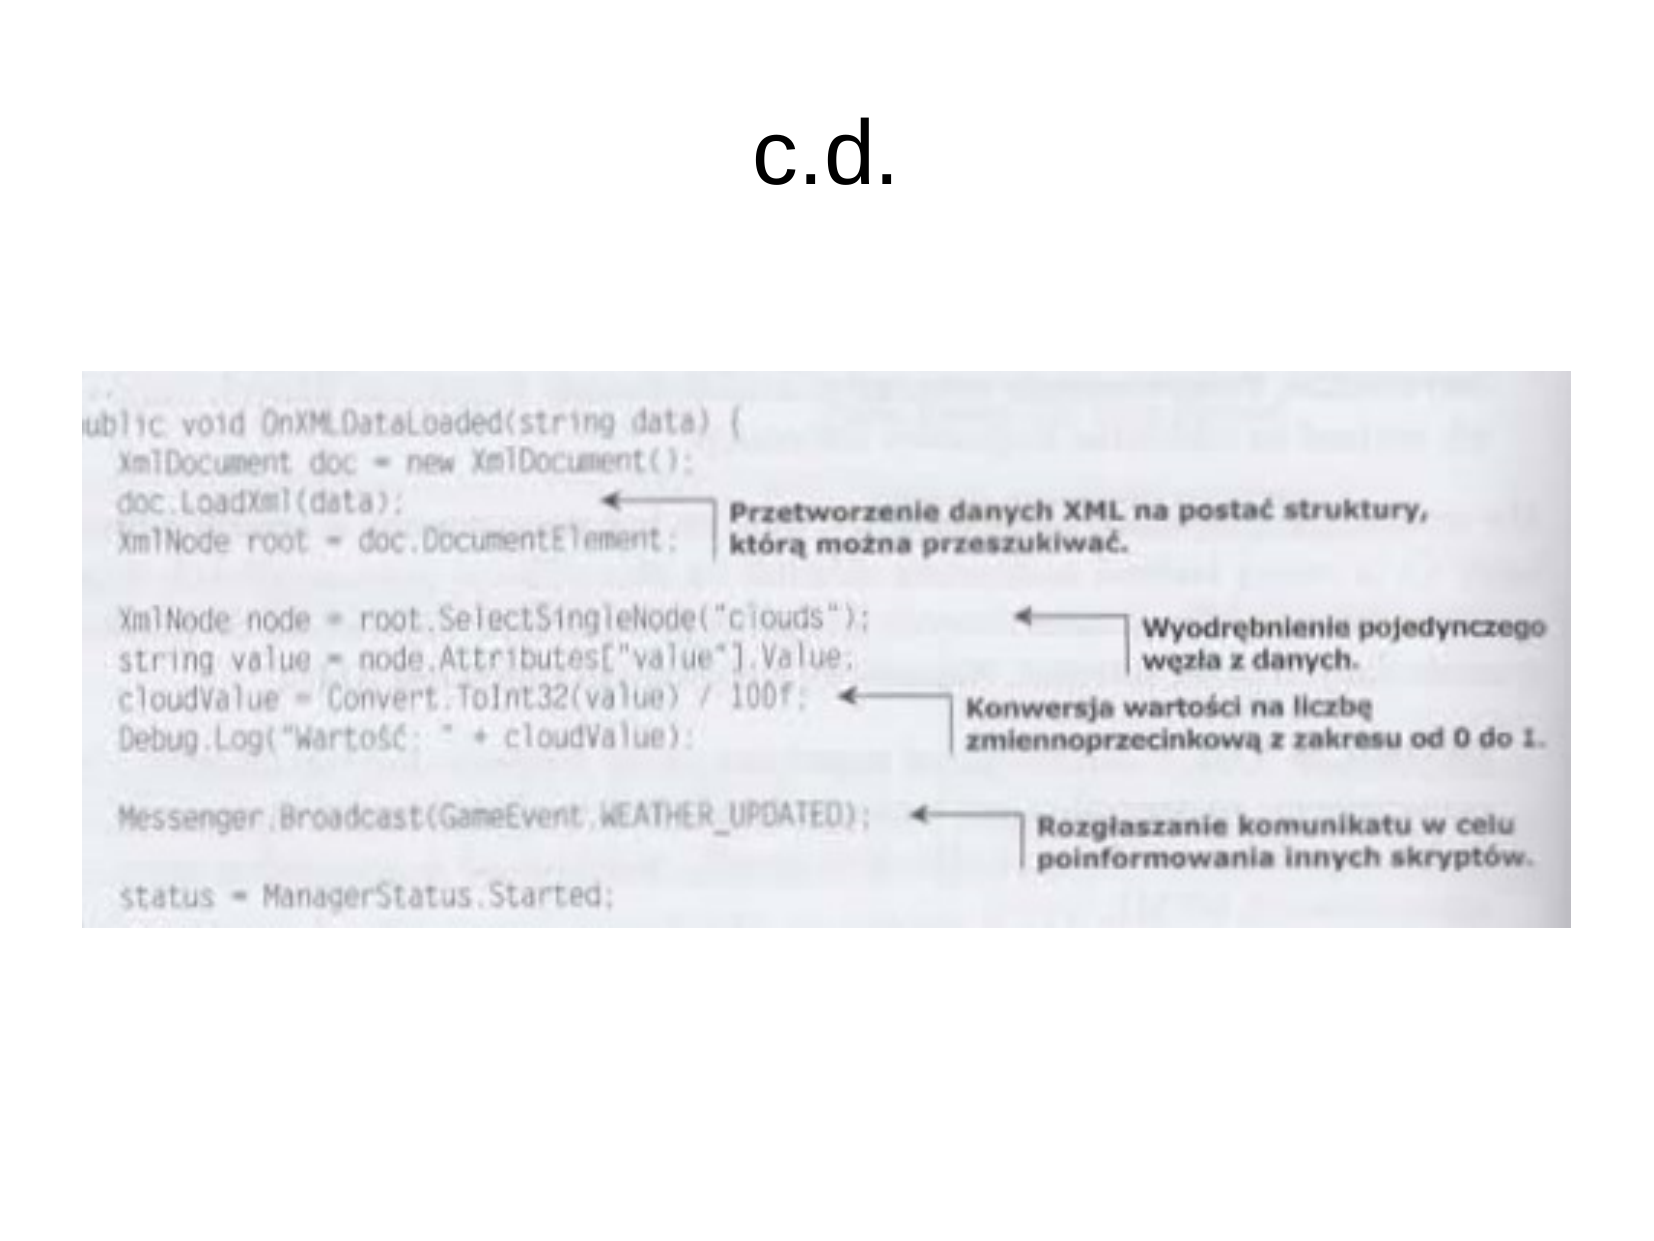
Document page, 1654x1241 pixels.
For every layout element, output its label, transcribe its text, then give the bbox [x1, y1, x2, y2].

picture [82, 371, 1571, 928]
title c.d. [82, 49, 1571, 257]
